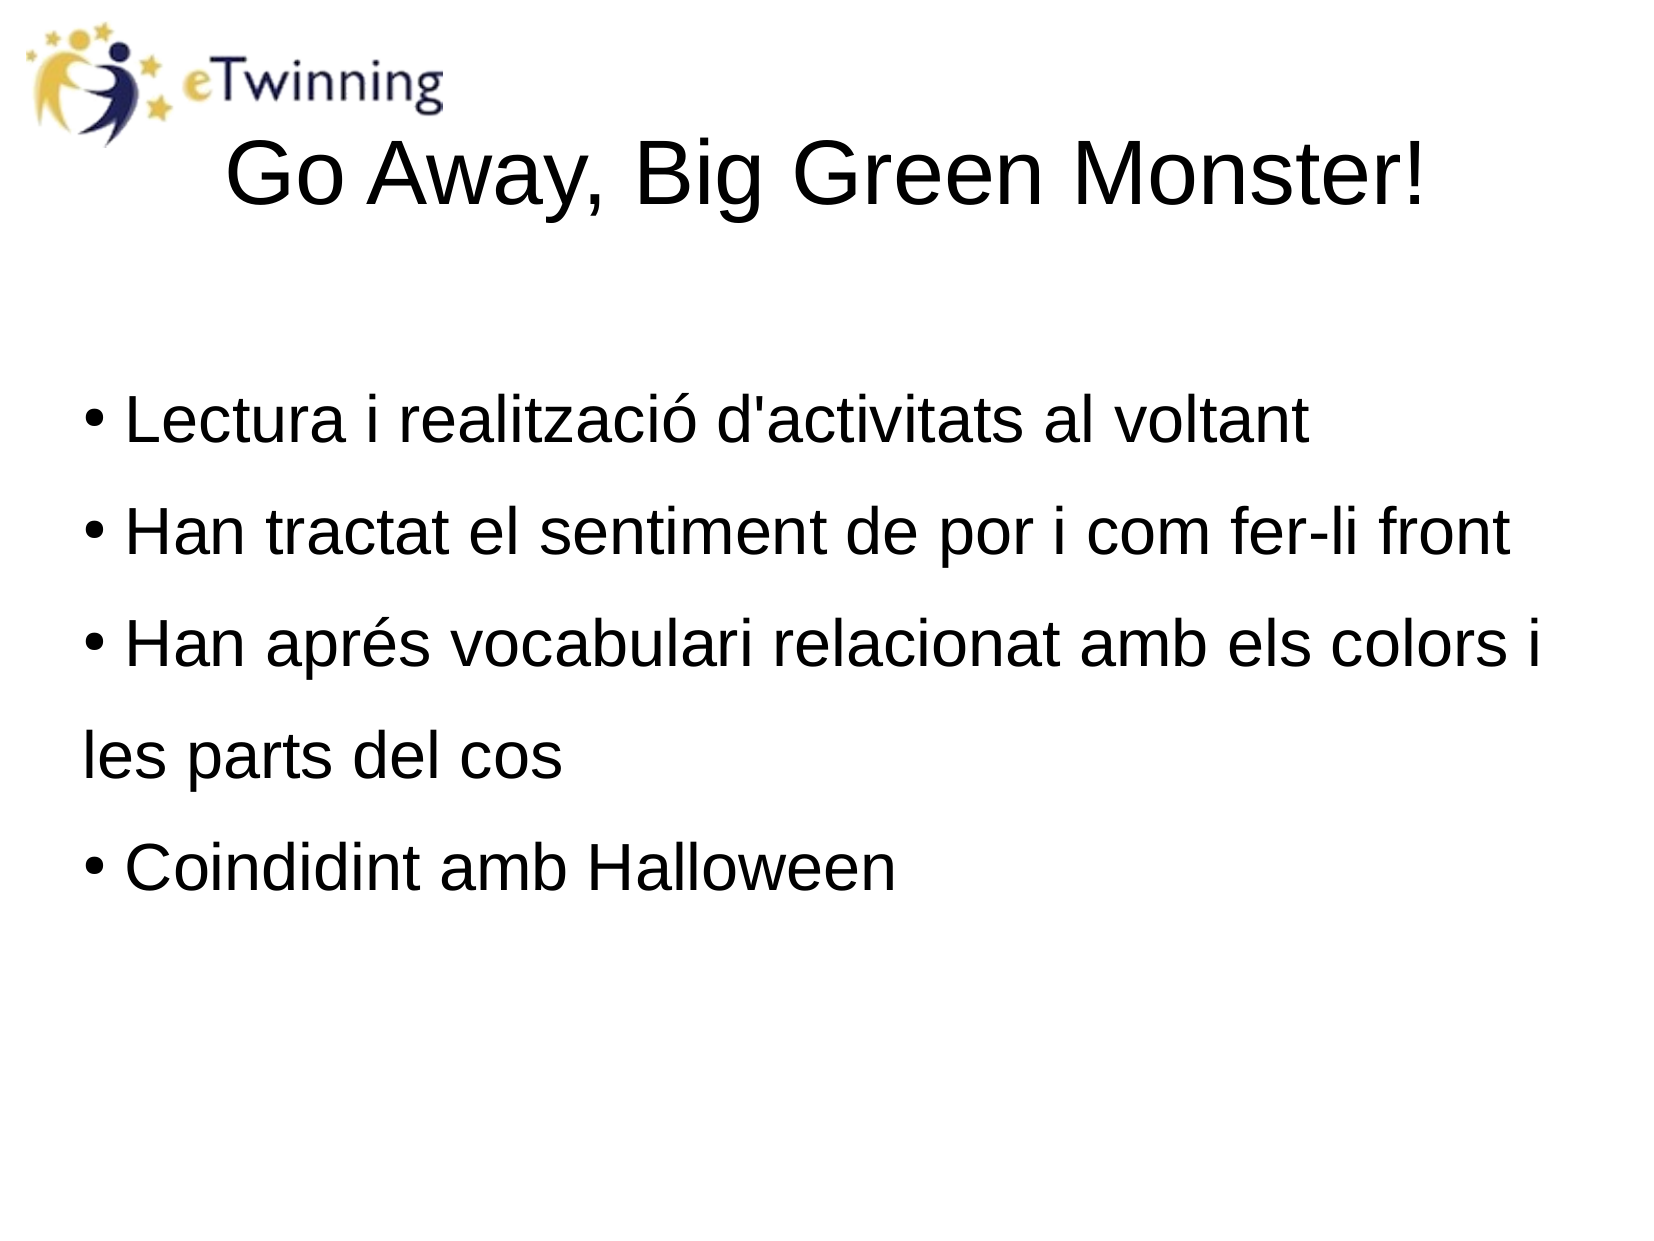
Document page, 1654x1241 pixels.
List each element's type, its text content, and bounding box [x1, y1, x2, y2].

title Go Away, Big Green Monster! [82, 88, 1571, 257]
subtitle Lectura i realització d'activitats al voltant Han tractat el sentiment de por i com fer-li front Han aprés vocabulari relacionat amb els colors i les parts del cos Coindidint amb Halloween [82, 290, 1571, 1109]
picture [26, 20, 443, 148]
